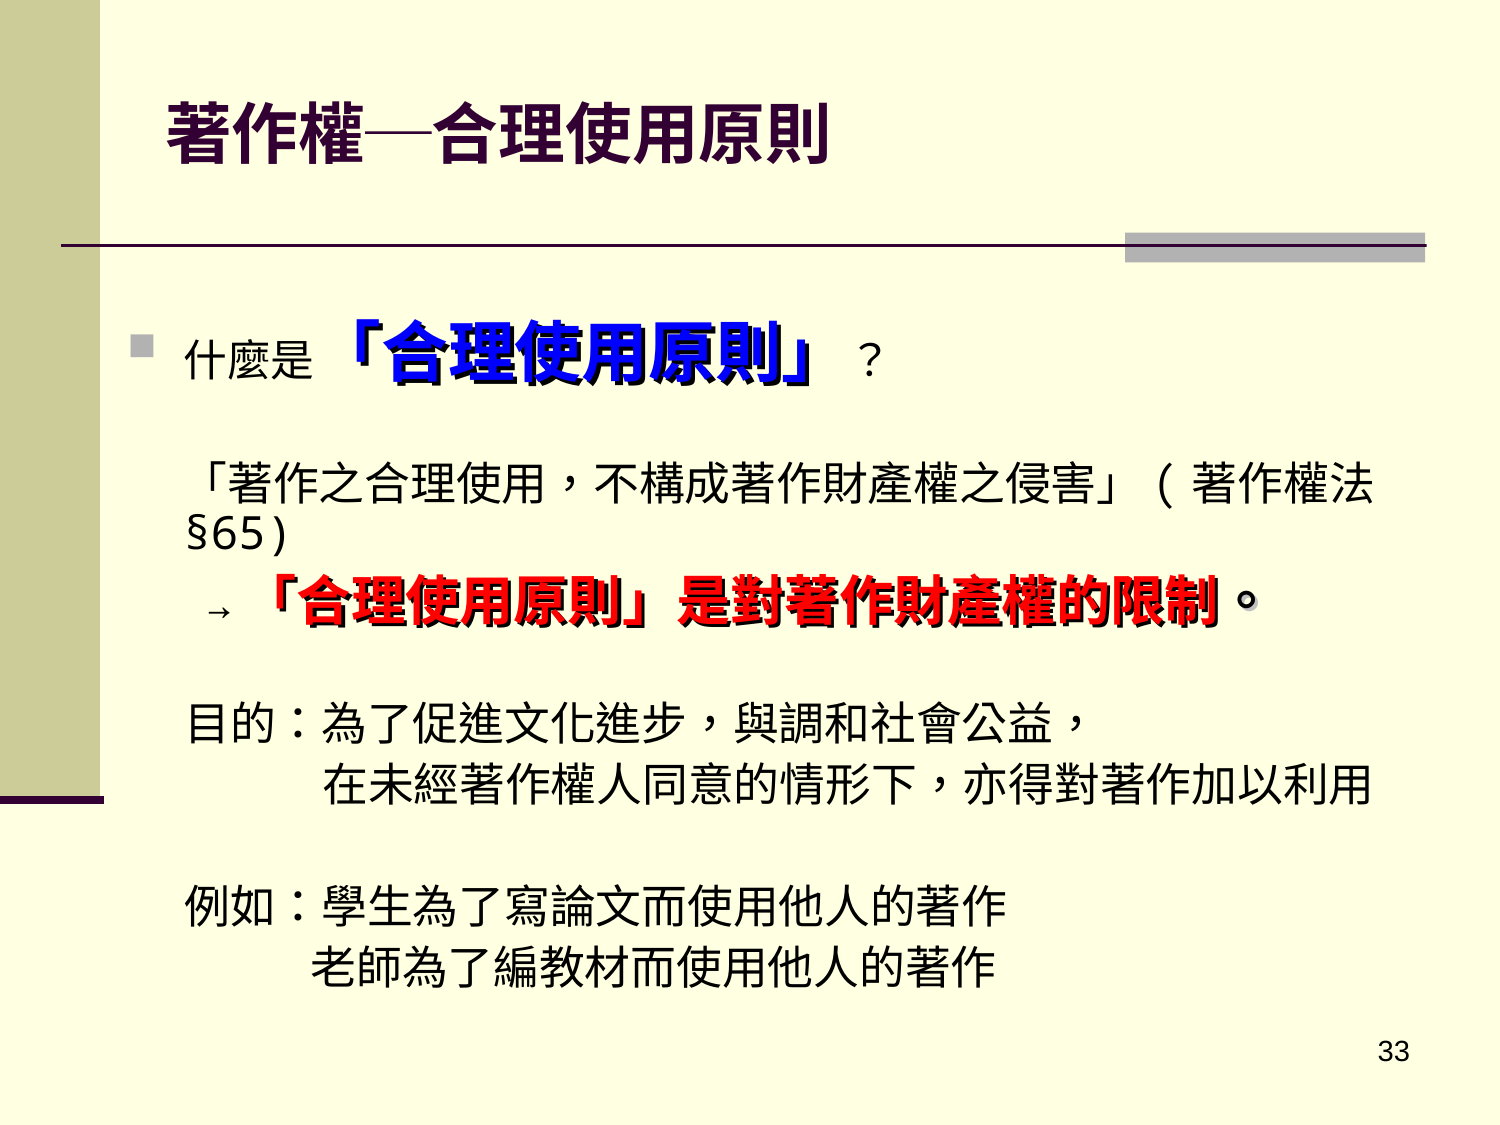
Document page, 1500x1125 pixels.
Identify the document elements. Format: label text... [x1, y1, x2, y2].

title 著作權─合理使用原則 [150, 59, 1426, 205]
text_box <編號> [1074, 1036, 1426, 1103]
list 什麼是「合理使用原則」？ 「著作之合理使用，不構成著作財產權之侵害」(著作權法§65) →「合理使用原則」是對著作財產權的限制。 目的：為了促進文化進步，與調和社會公益， 在未經著作權人同意的情形下，亦得對著作加以利用 例如：學生為了寫論文而使用他人的著作 老師為了編教材而使用他人的著作 [112, 290, 1447, 1036]
